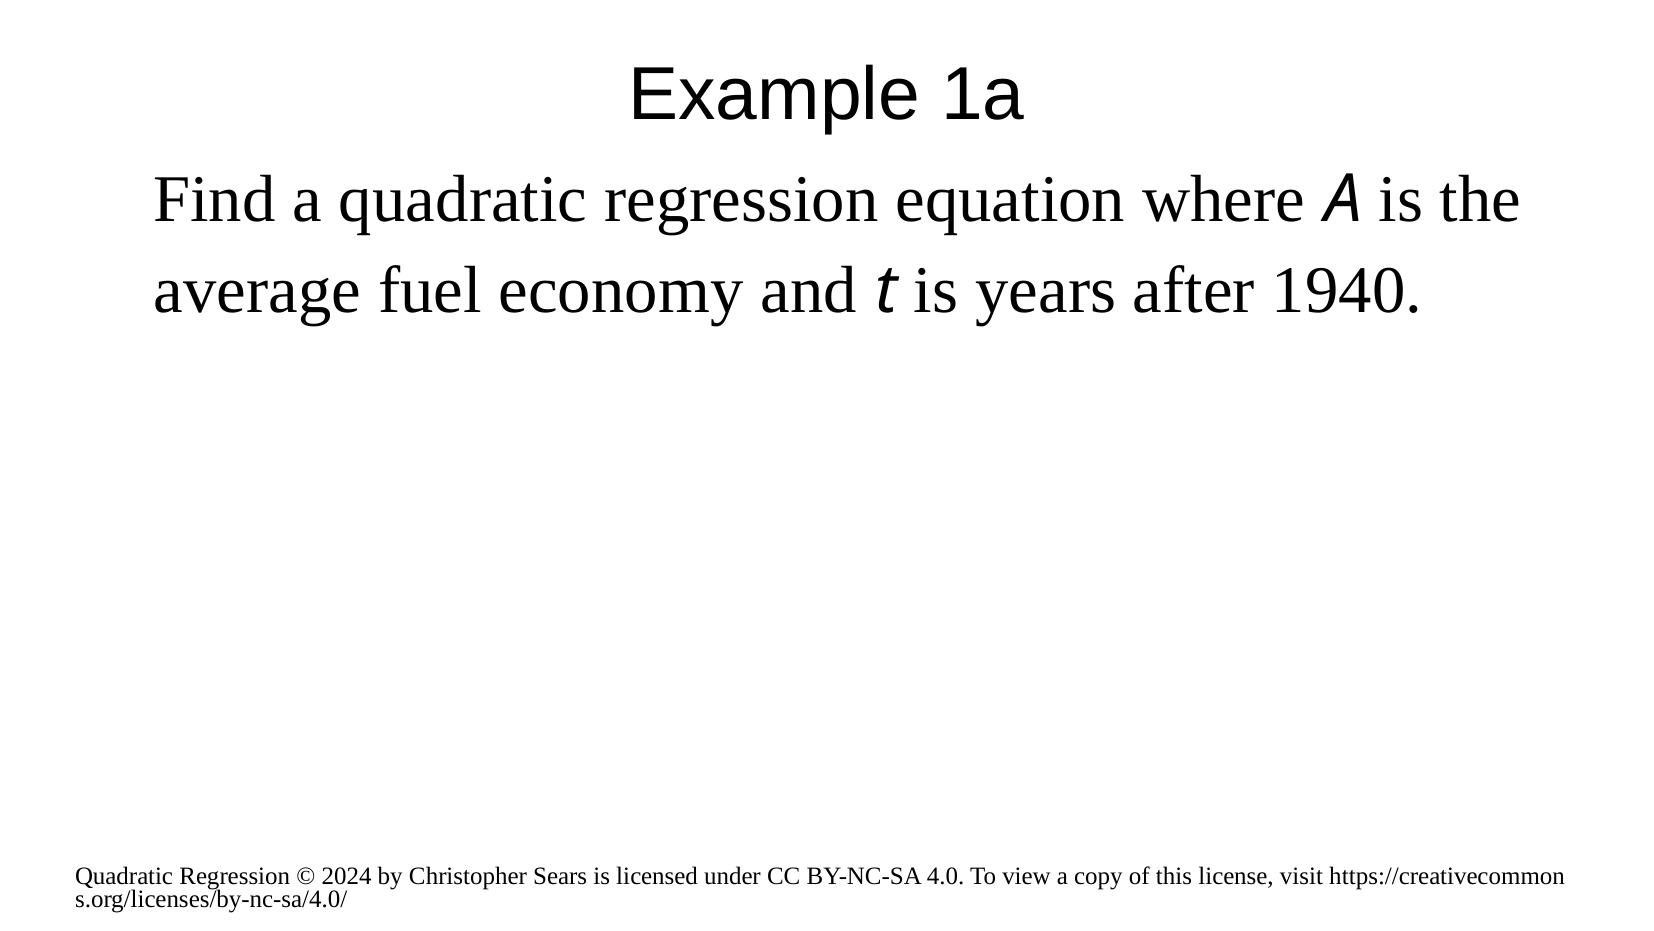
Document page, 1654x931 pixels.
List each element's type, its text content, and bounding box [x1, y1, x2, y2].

list Find a quadratic regression equation where A is the average fuel economy and t is years after 1940. [82, 150, 1571, 826]
title Example 1a [82, 37, 1571, 150]
